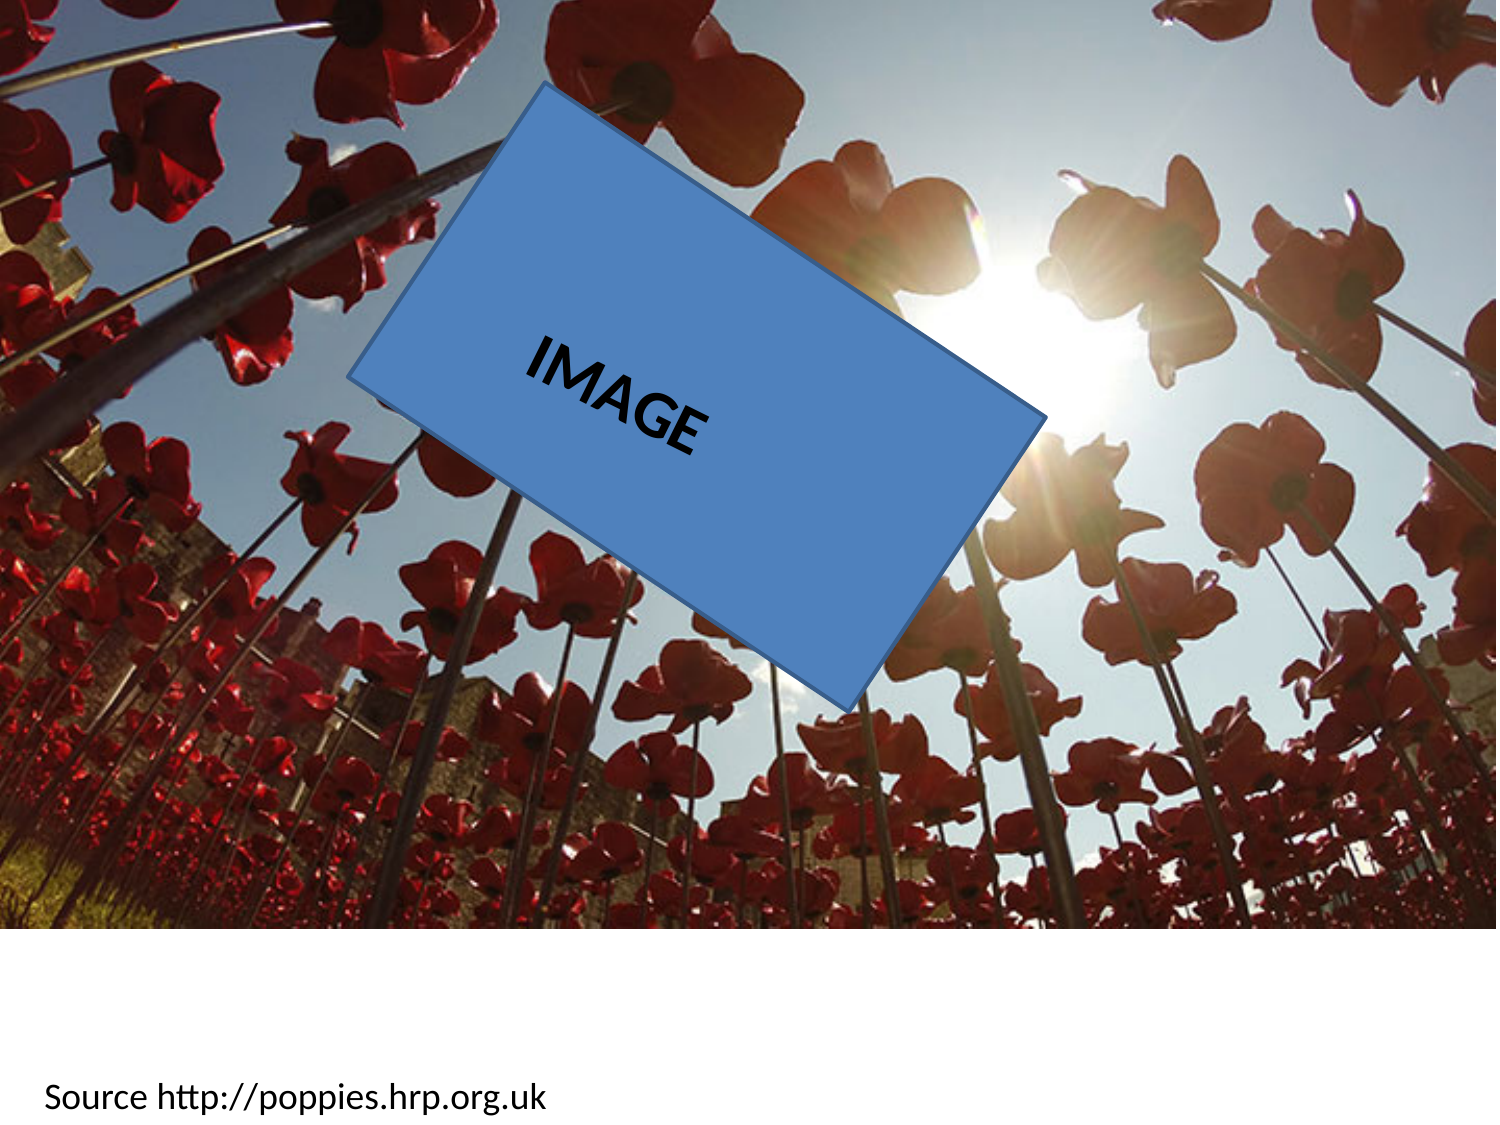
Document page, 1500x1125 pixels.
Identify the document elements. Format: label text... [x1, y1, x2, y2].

text_box IMAGE [499, 299, 860, 544]
text_box [347, 82, 1046, 712]
picture [0, 0, 1496, 929]
text_box Source http://poppies.hrp.org.uk [29, 1064, 1046, 1125]
